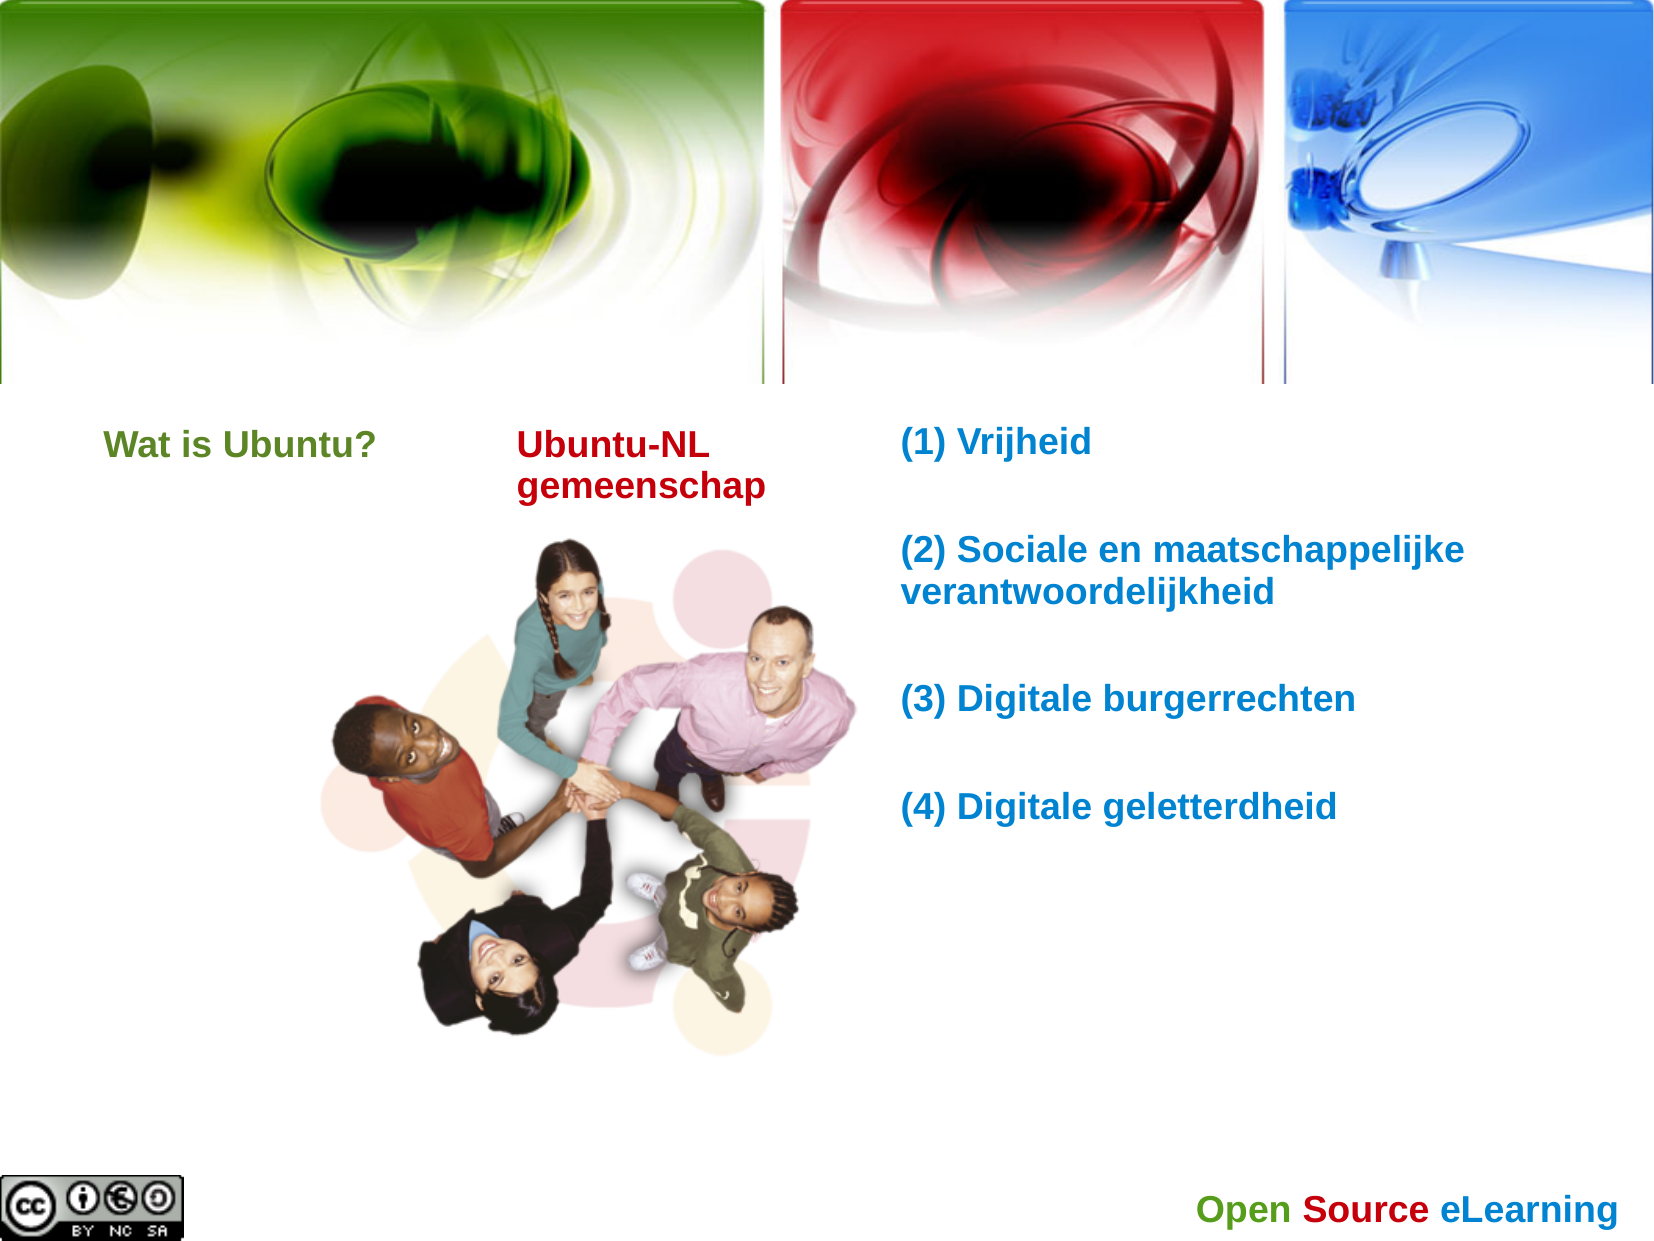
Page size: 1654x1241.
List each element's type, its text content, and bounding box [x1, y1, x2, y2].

picture [0, 0, 1654, 384]
picture [313, 531, 861, 1058]
picture [0, 1175, 184, 1241]
text_box (1) Vrijheid (2) Sociale en maatschappelijke verantwoordelijkheid (3) Digitale burgerrechten (4) Digitale geletterdheid [885, 413, 1625, 835]
text_box Ubuntu-NL gemeenschap [501, 415, 885, 515]
text_box Wat is Ubuntu? [88, 415, 502, 473]
text_box Open Source eLearning [1181, 1181, 1654, 1238]
